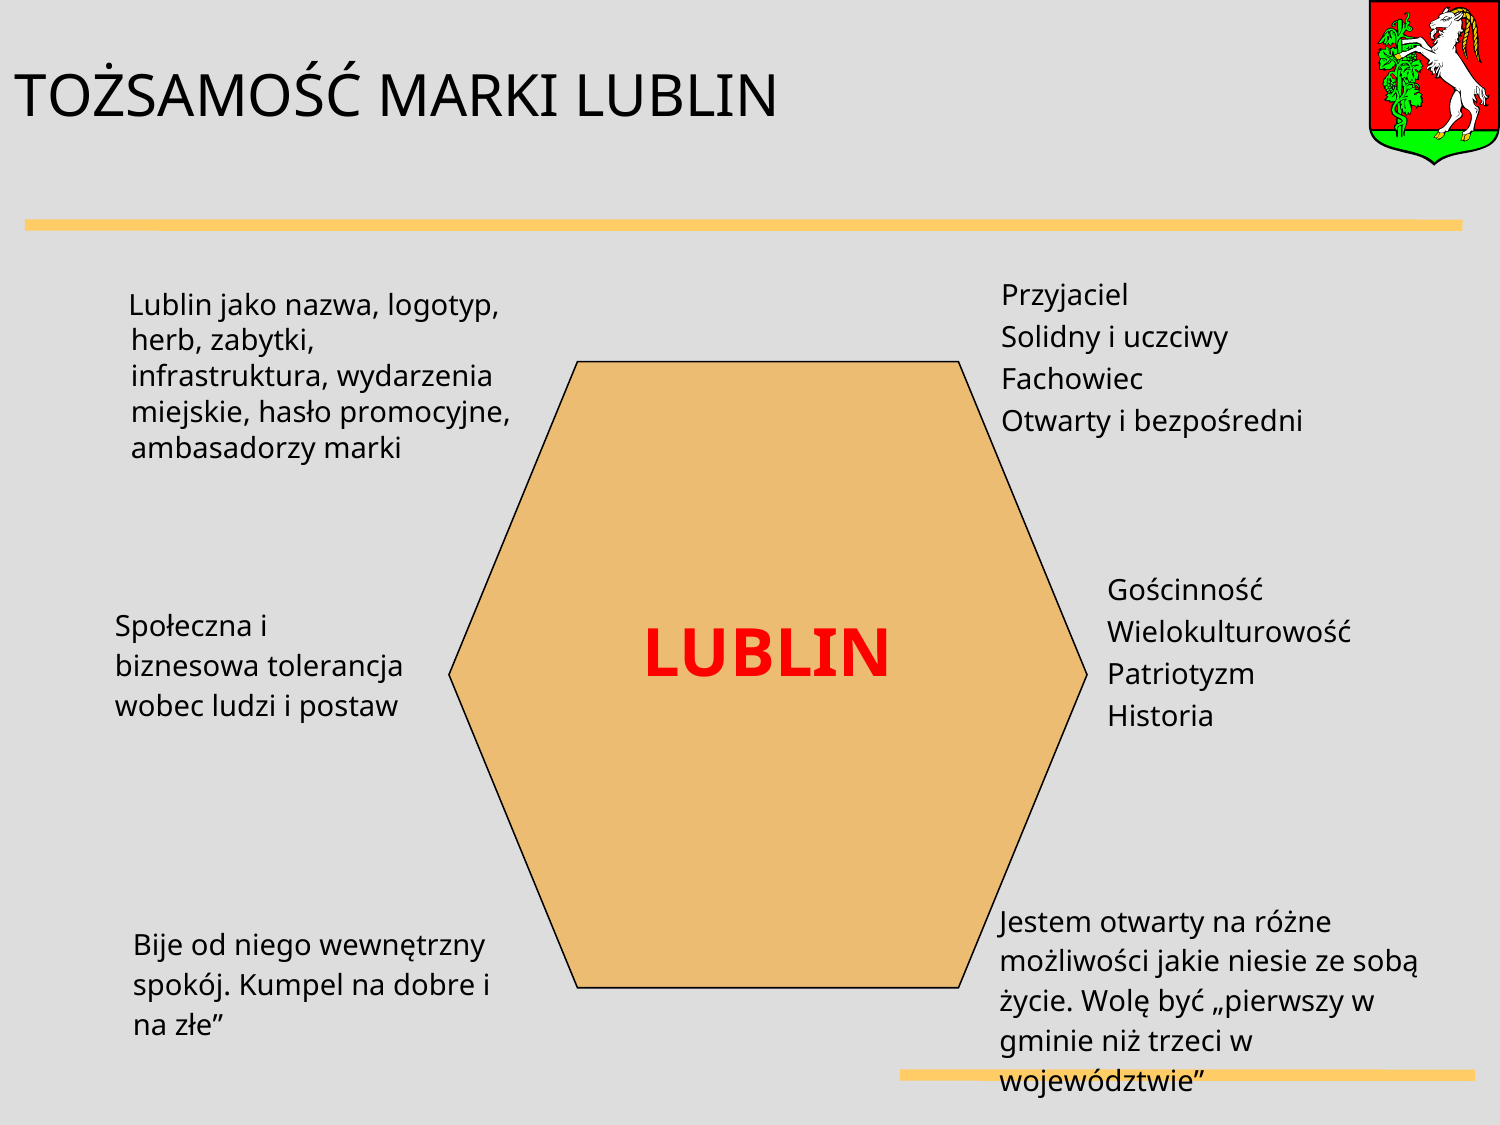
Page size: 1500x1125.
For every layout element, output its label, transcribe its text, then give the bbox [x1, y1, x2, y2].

text_box Bije od niego wewnętrzny spokój. Kumpel na dobre i na złe” [118, 916, 526, 1052]
text_box Gościnność Wielokulturowość Patriotyzm Historia [1092, 574, 1500, 740]
text_box Lublin jako nazwa, logotyp, herb, zabytki, infrastruktura, wydarzenia miejskie, hasło promocyjne, ambasadorzy marki [41, 278, 532, 474]
text_box Przyjaciel Solidny i uczciwy Fachowiec Otwarty i bezpośredni [986, 278, 1436, 445]
text_box Jestem otwarty na różne możliwości jakie niesie ze sobą życie. Wolę być „pierwszy w gminie niż trzeci w województwie” [909, 893, 1454, 1108]
title TOŻSAMOŚĆ MARKI LUBLIN [0, 0, 1276, 188]
text_box Społeczna i biznesowa tolerancja wobec ludzi i postaw [100, 597, 426, 775]
text_box [448, 361, 1088, 988]
text_box LUBLIN [560, 597, 975, 705]
